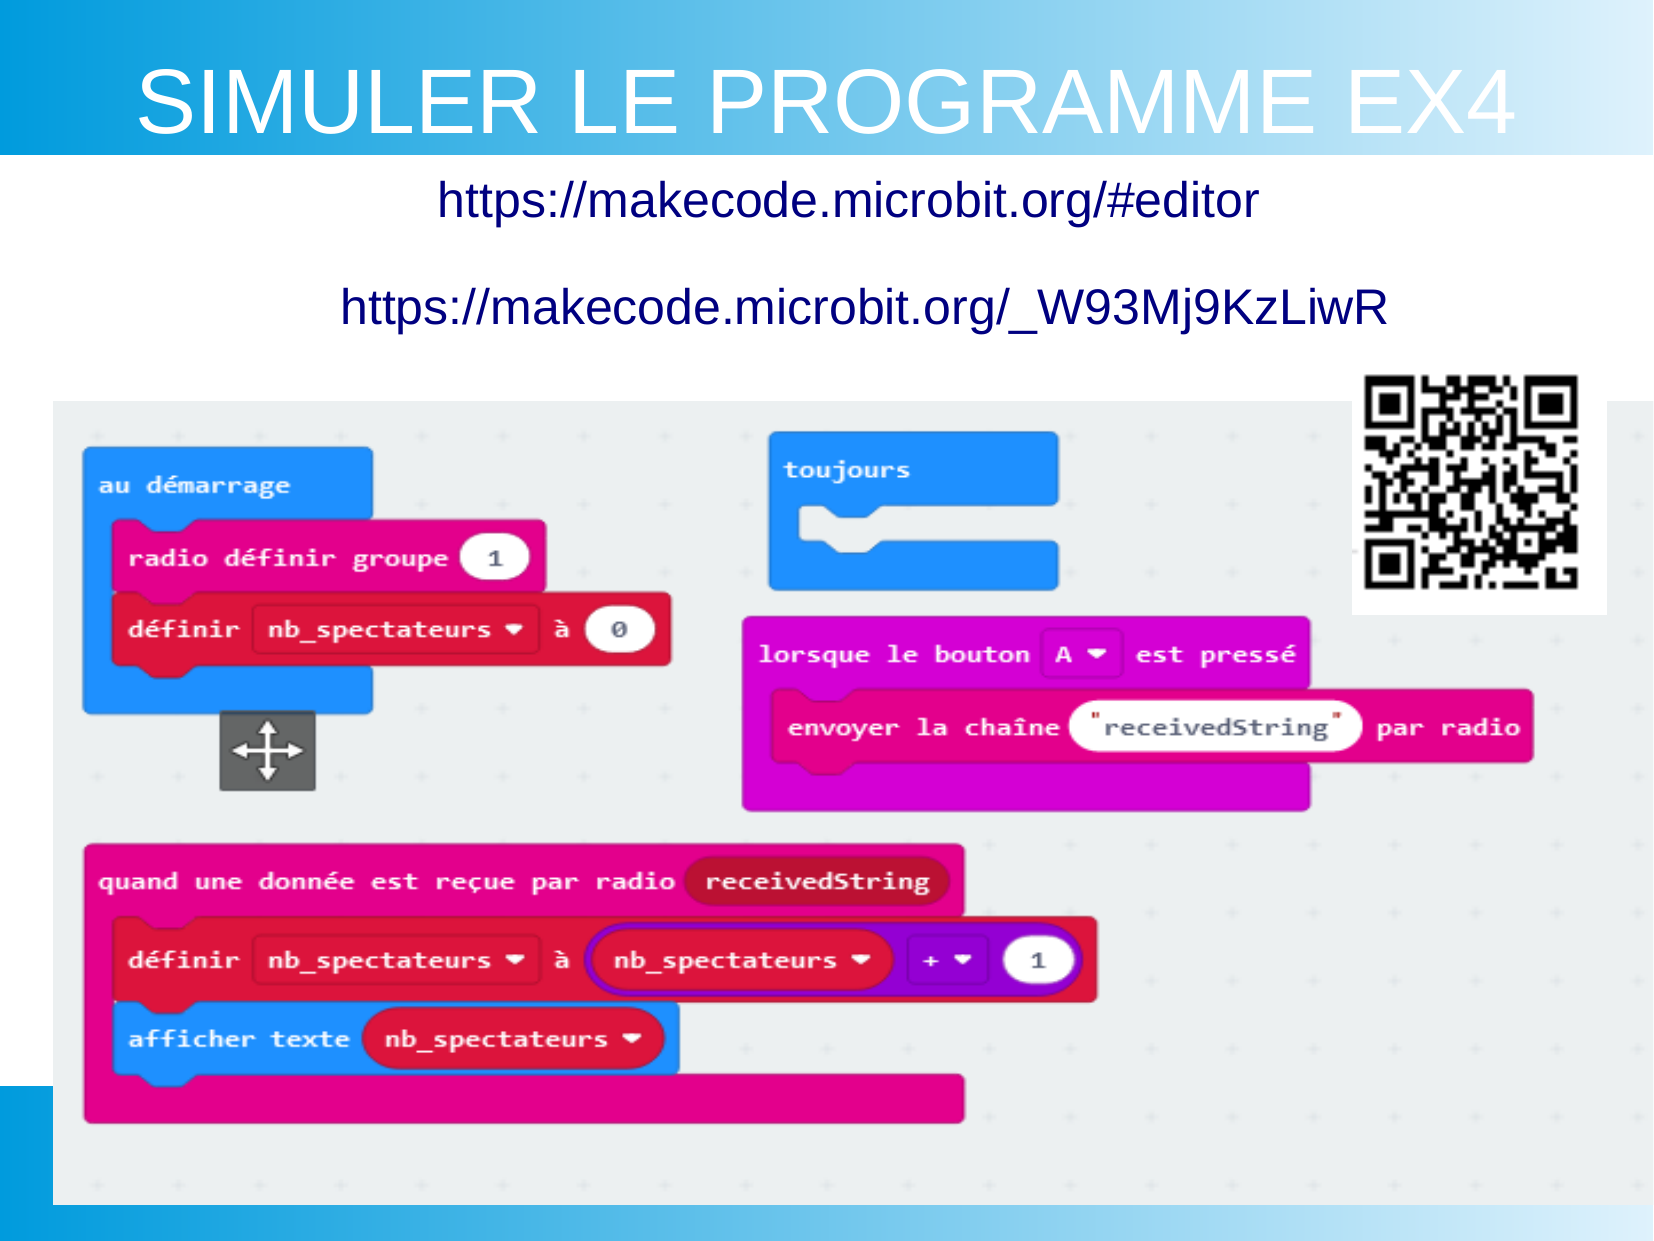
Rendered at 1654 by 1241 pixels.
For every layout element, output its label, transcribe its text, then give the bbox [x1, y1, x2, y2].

text_box https://makecode.microbit.org/_W93Mj9KzLiwR [325, 271, 1406, 398]
title SIMULER LE PROGRAMME EX4 [82, 49, 1571, 155]
text_box https://makecode.microbit.org/#editor [422, 165, 1276, 271]
picture [53, 359, 1654, 1241]
